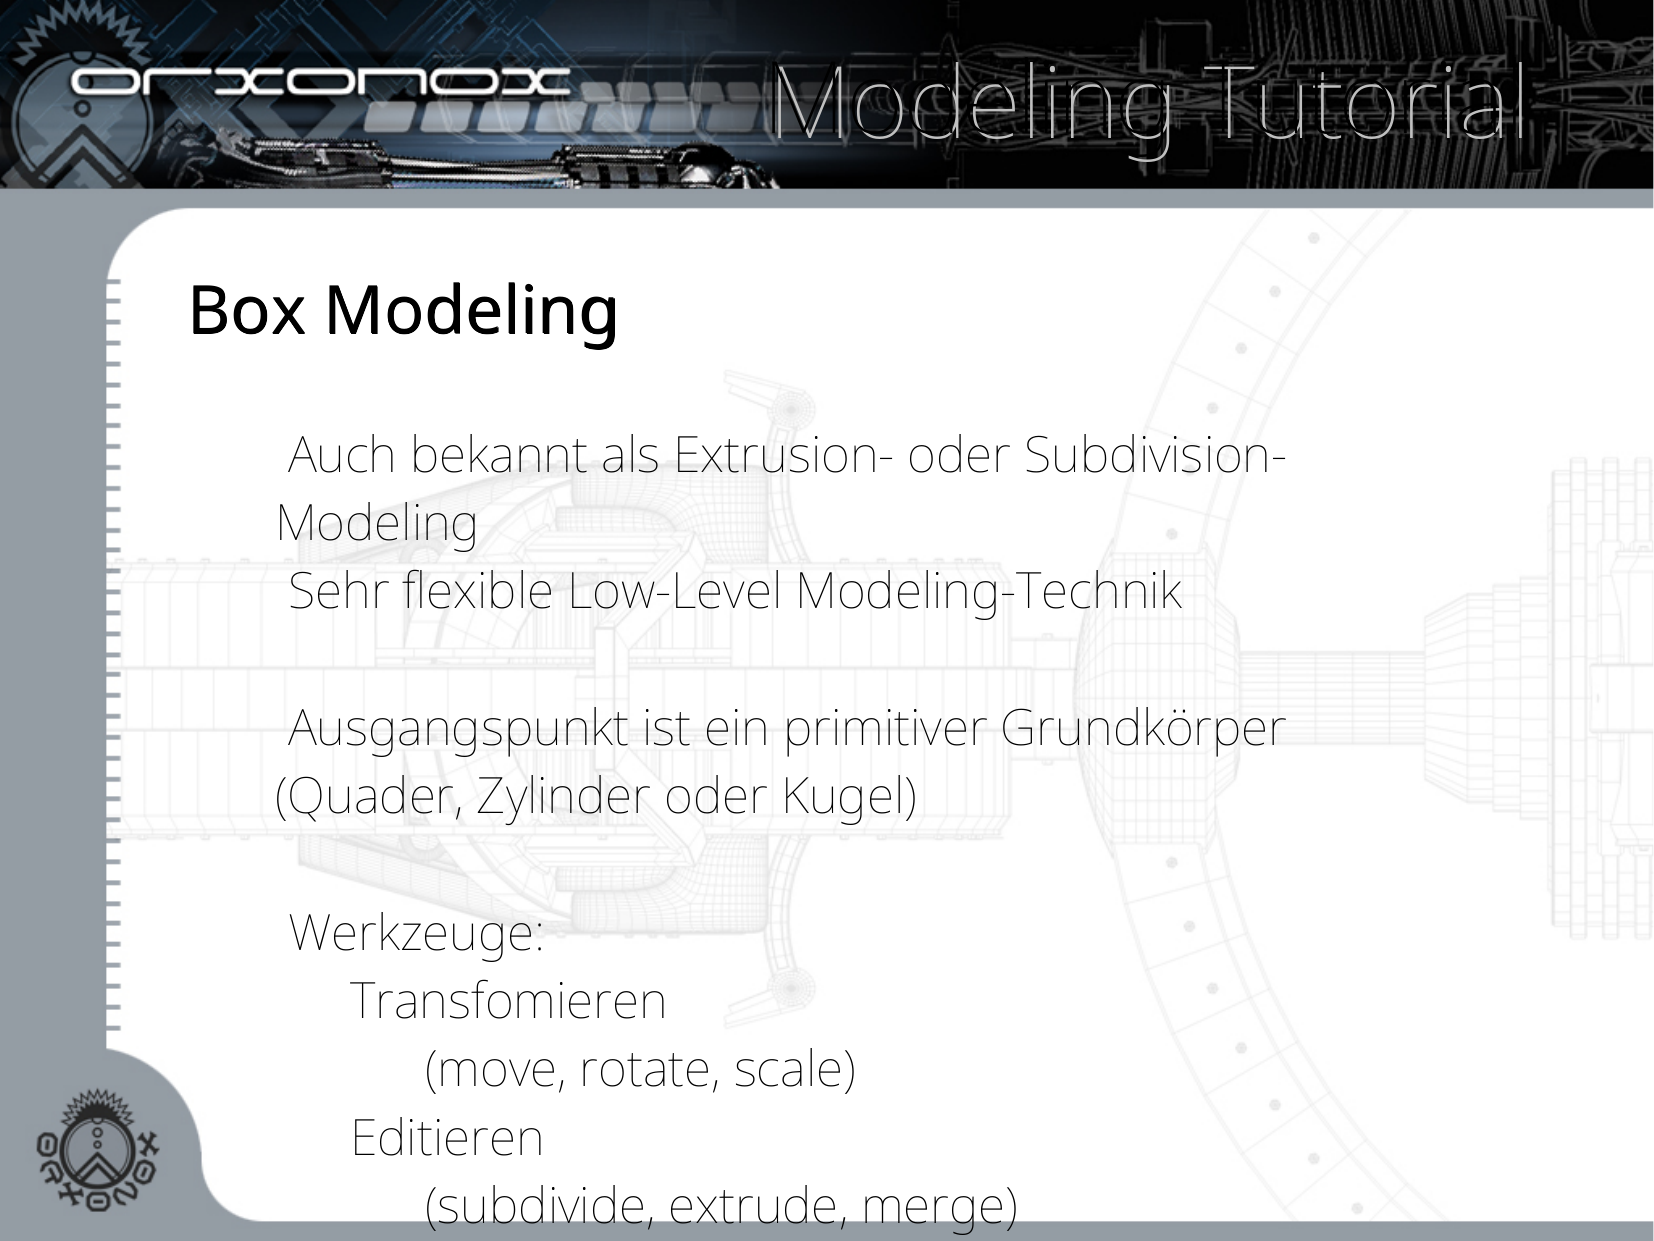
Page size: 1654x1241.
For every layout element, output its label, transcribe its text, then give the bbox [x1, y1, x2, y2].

text_box Box Modeling [187, 262, 1538, 341]
picture [0, 0, 1654, 1241]
text_box Auch bekannt als Extrusion- oder Subdivision- Modeling Sehr flexible Low-Level Modeling-Technik Ausgangspunkt ist ein primitiver Grundkörper (Quader, Zylinder oder Kugel) Werkzeuge: Transfomieren (move, rotate, scale) Editieren (subdivide, extrude, merge) [225, 411, 1501, 1126]
text_box Modeling Tutorial [712, 18, 1630, 151]
